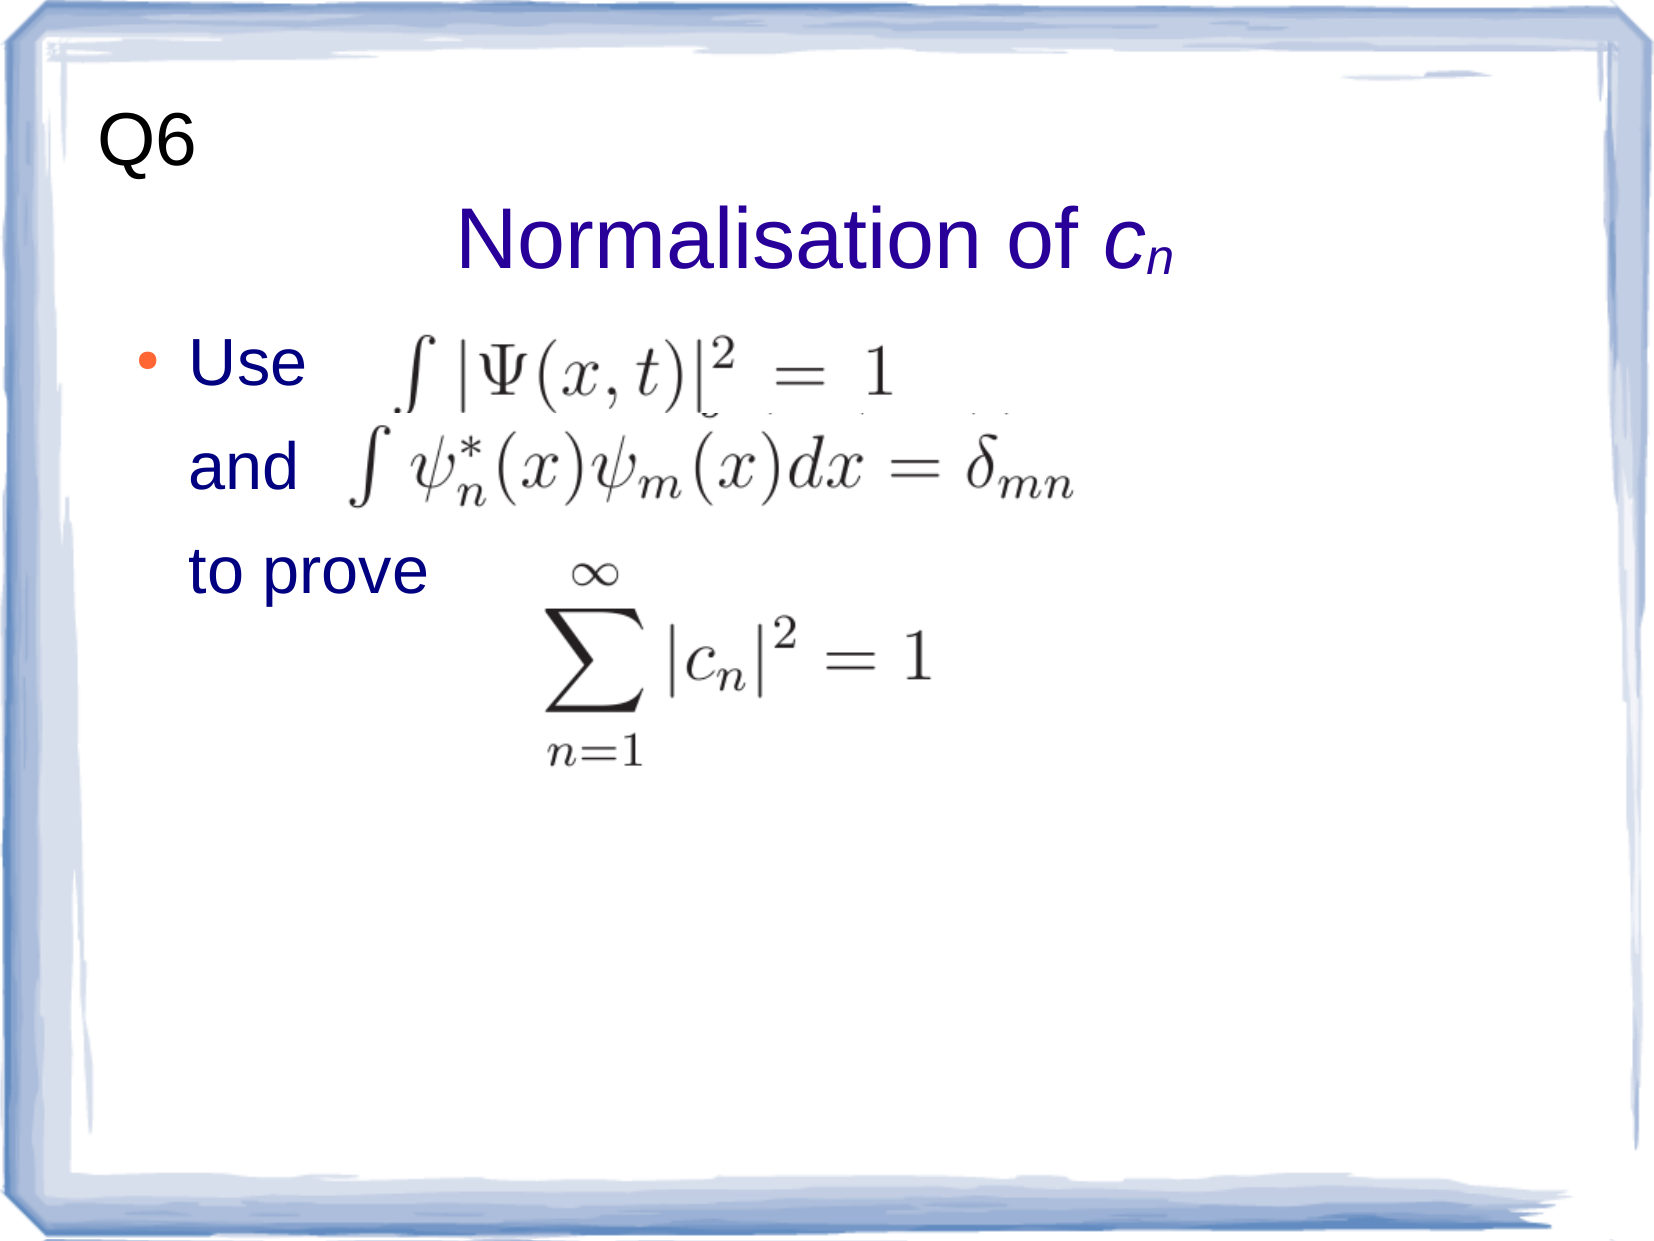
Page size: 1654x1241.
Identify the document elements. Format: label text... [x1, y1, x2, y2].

text_box Q6 [82, 90, 346, 189]
list Use and to prove [118, 324, 1571, 1144]
picture [0, 0, 1654, 1241]
title Normalisation of cn [82, 135, 1571, 343]
